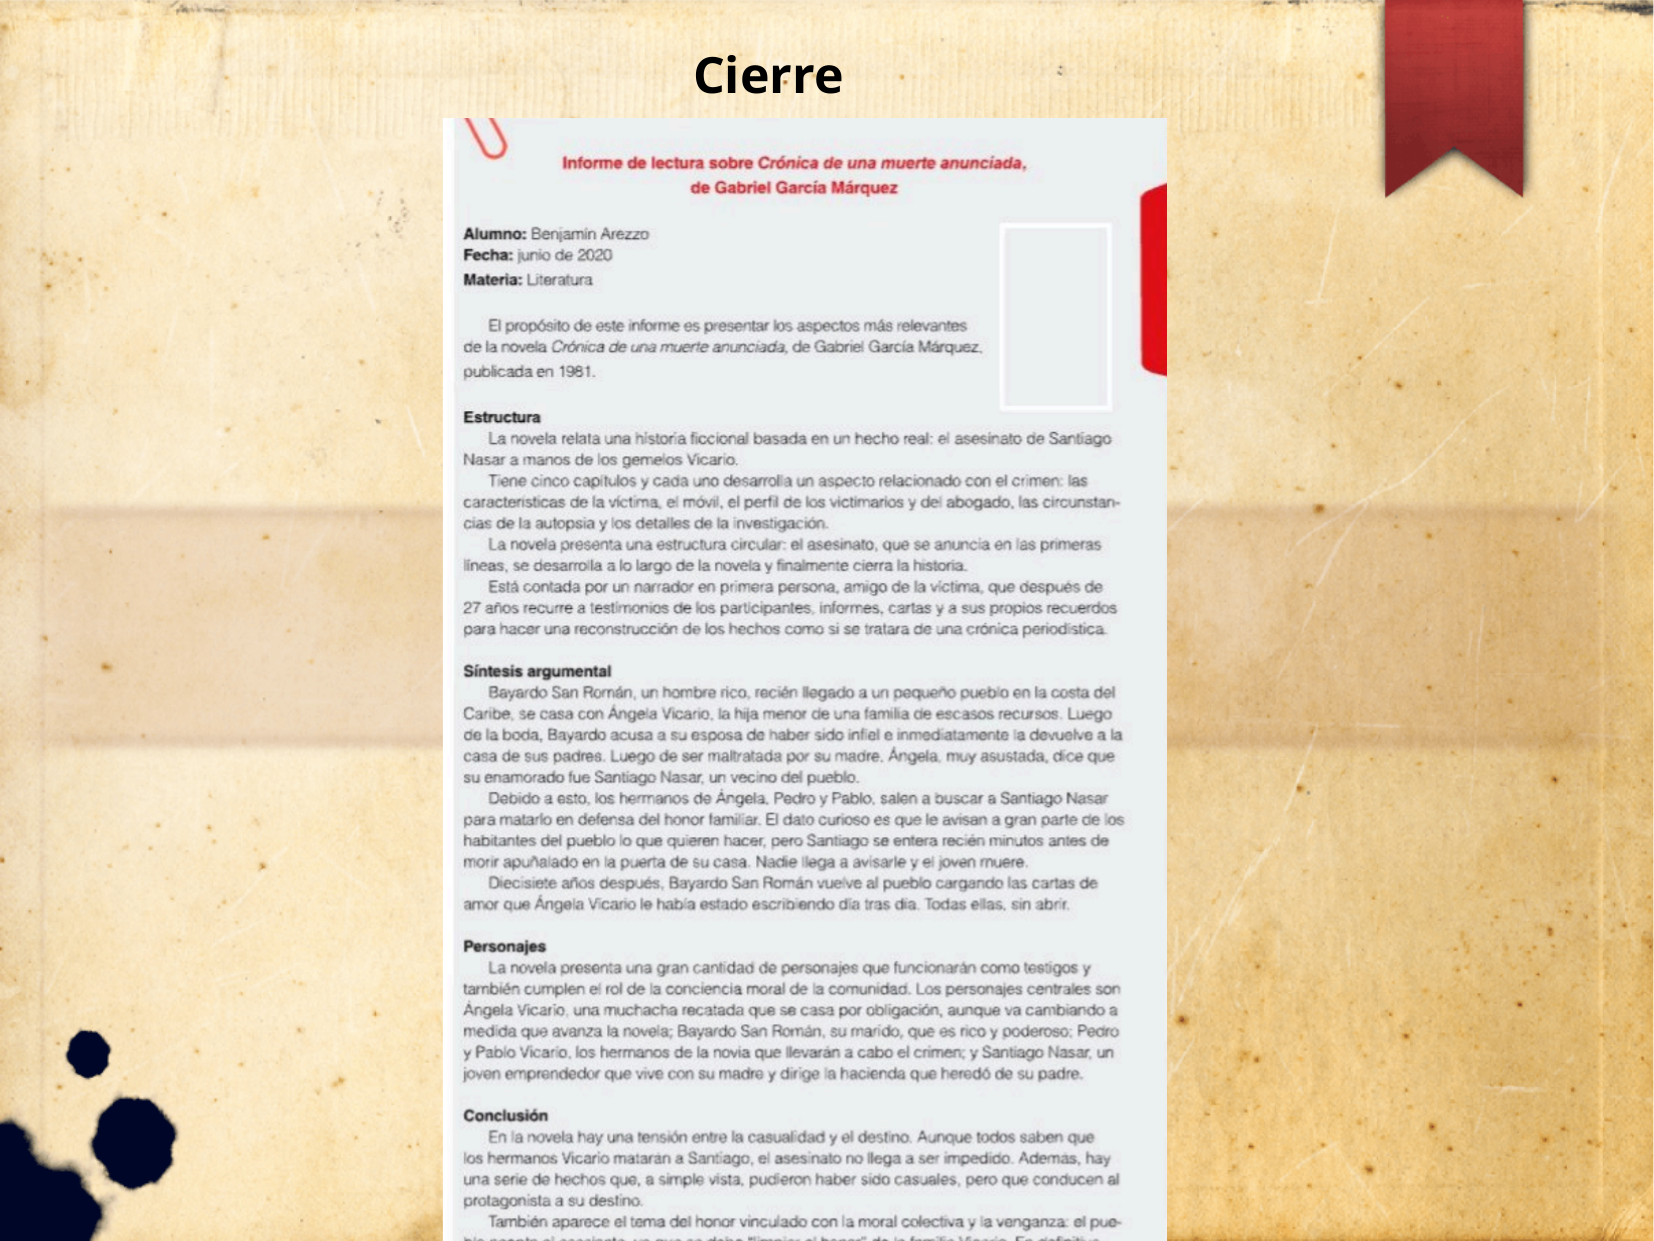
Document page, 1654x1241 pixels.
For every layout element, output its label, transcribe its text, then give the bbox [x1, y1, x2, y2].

picture [0, 0, 1654, 1241]
title Cierre [24, 0, 1513, 178]
